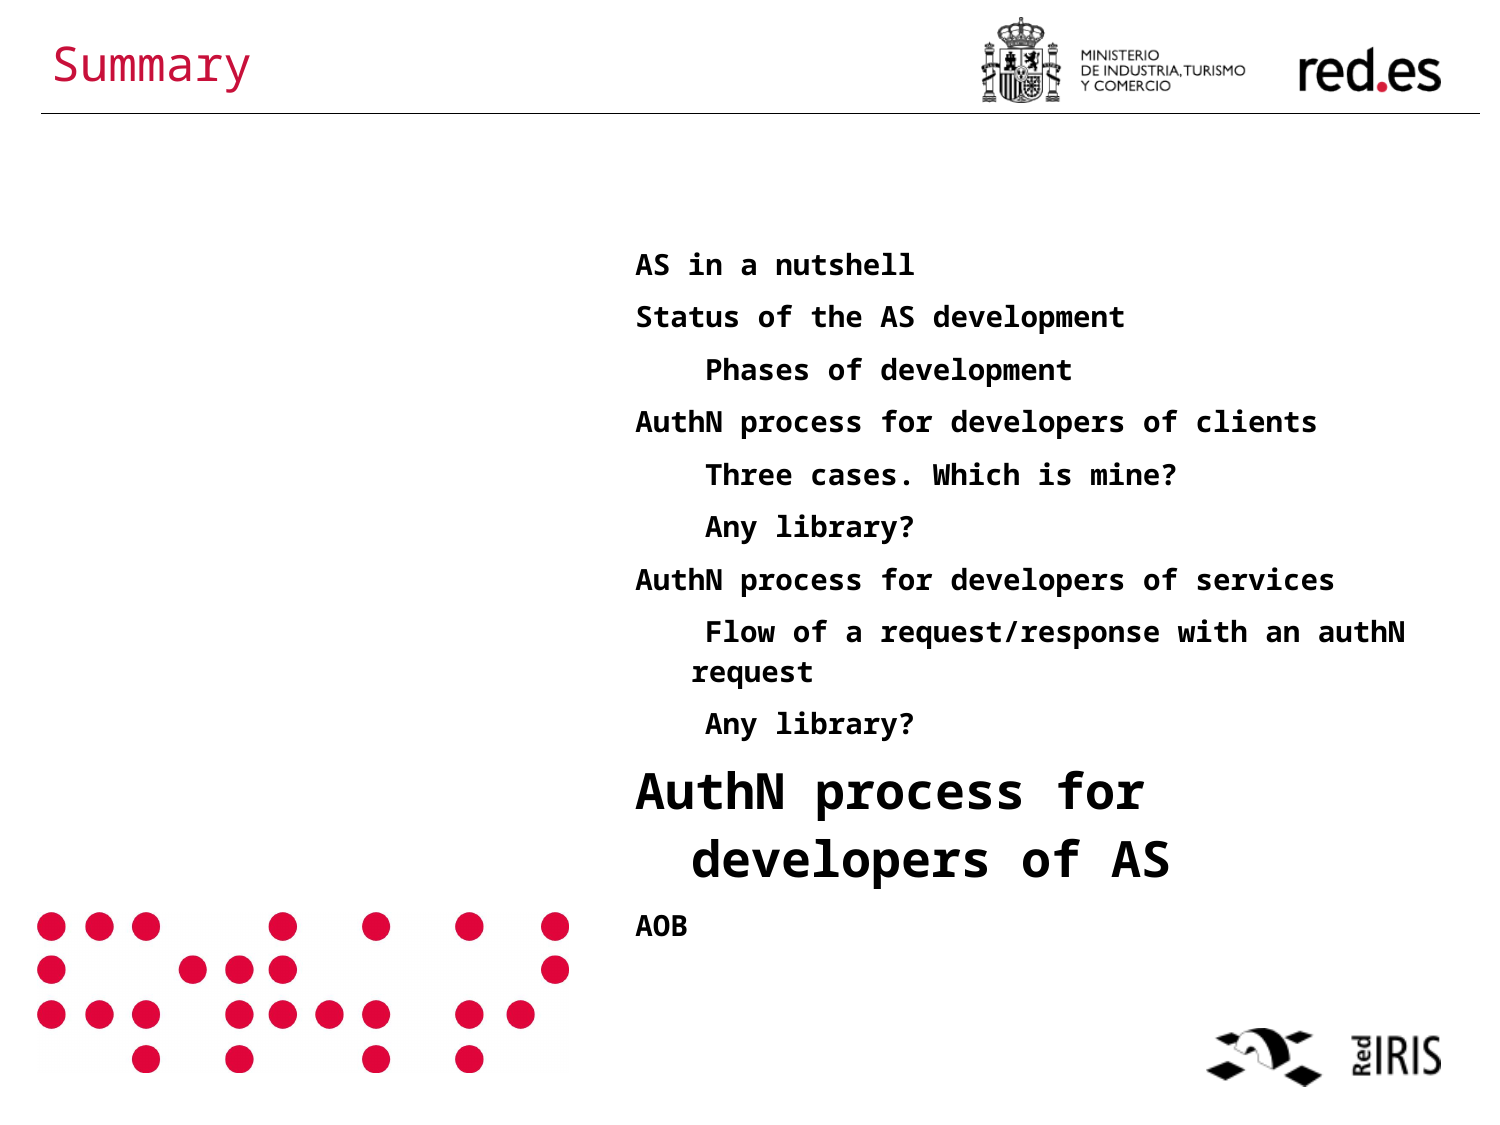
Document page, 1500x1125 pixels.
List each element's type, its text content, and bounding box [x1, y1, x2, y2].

picture [1206, 1028, 1441, 1087]
picture [981, 17, 1441, 103]
text_box Summary [36, 22, 945, 103]
picture [37, 912, 569, 1073]
text_box AS in a nutshell Status of the AS development Phases of development AuthN process for developers of clients Three cases. Which is mine? Any library? AuthN process for developers of services Flow of a request/response with an authN request Any library? AuthN process for developers of AS AOB [620, 236, 1436, 953]
